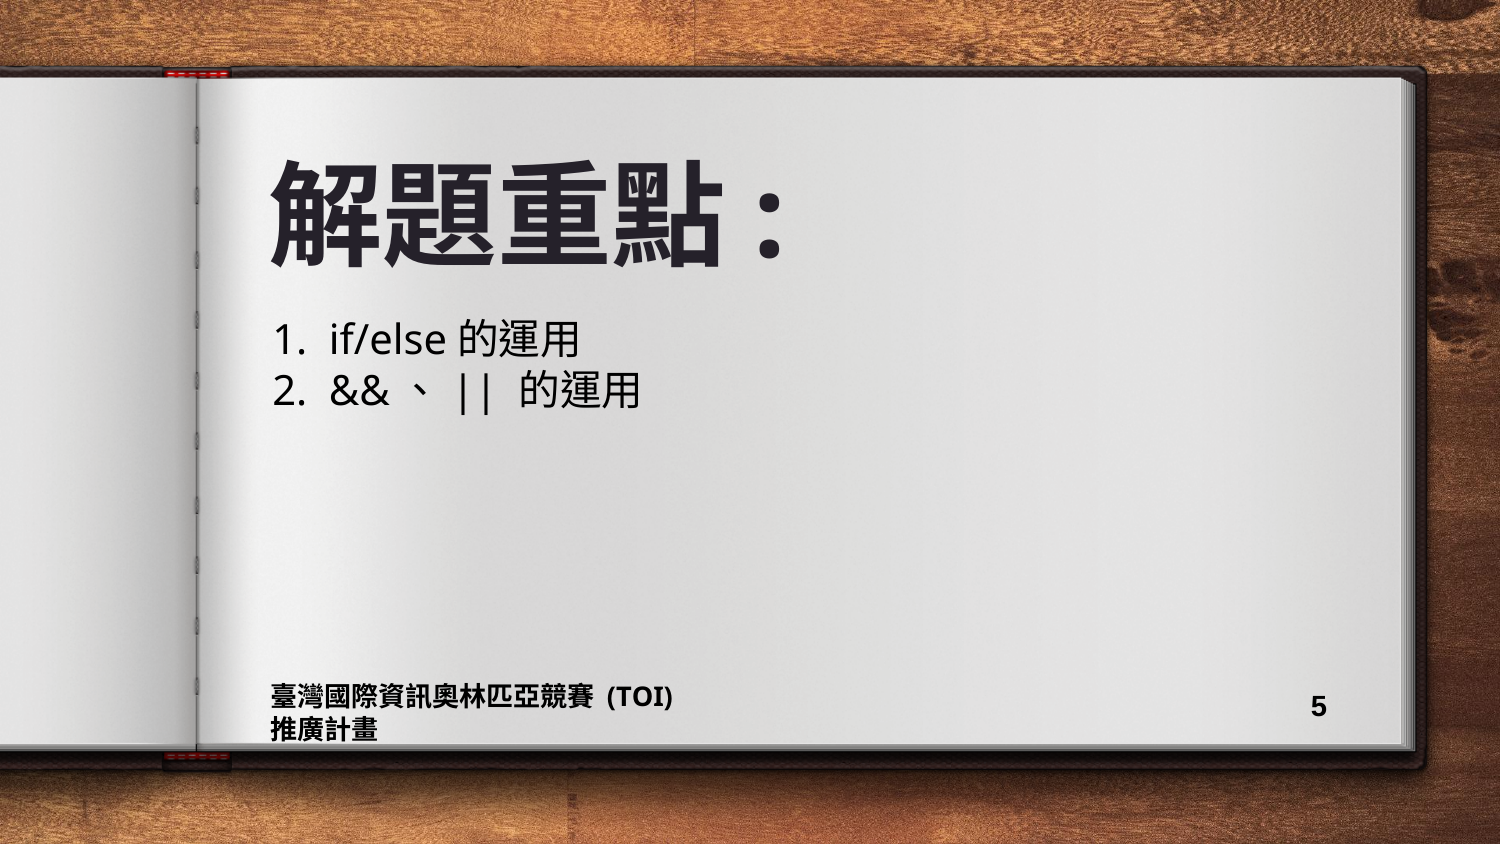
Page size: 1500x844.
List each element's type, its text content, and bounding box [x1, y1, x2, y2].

text_box if/else的運用 &&、|| 的運用 [257, 305, 1311, 422]
text_box 5 [1295, 672, 1386, 737]
text_box 解題重點: [253, 105, 784, 296]
